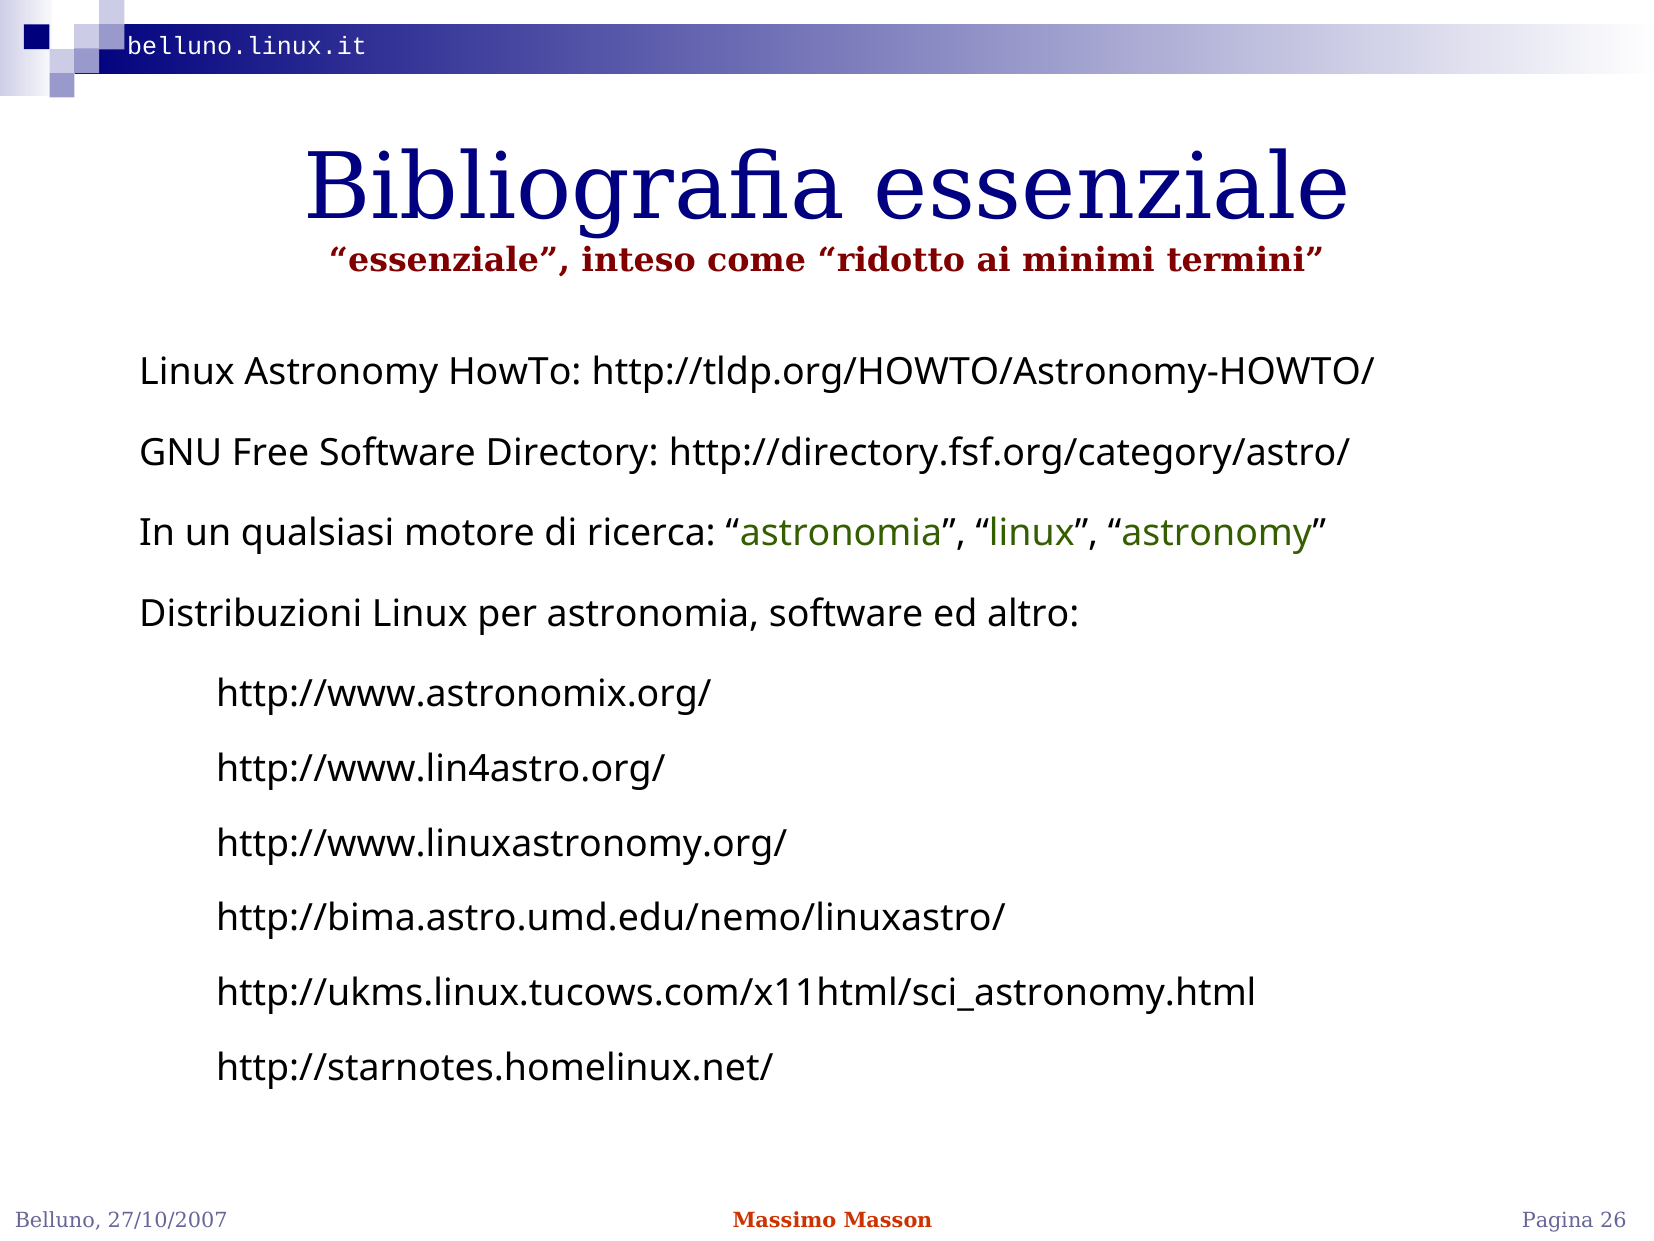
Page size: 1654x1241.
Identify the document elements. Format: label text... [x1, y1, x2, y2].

list Linux Astronomy HowTo: http://tldp.org/HOWTO/Astronomy-HOWTO/ GNU Free Software Directory: http://directory.fsf.org/category/astro/ In un qualsiasi motore di ricerca: “astronomia”, “linux”, “astronomy” Distribuzioni Linux per astronomia, software ed altro: http://www.astronomix.org/ http://www.lin4astro.org/ http://www.linuxastronomy.org/ http://bima.astro.umd.edu/nemo/linuxastro/ http://ukms.linux.tucows.com/x11html/sci_astronomy.html http://starnotes.homelinux.net/ [121, 344, 1595, 1127]
title Bibliografia essenziale “essenziale”, inteso come “ridotto ai minimi termini” [121, 102, 1534, 311]
